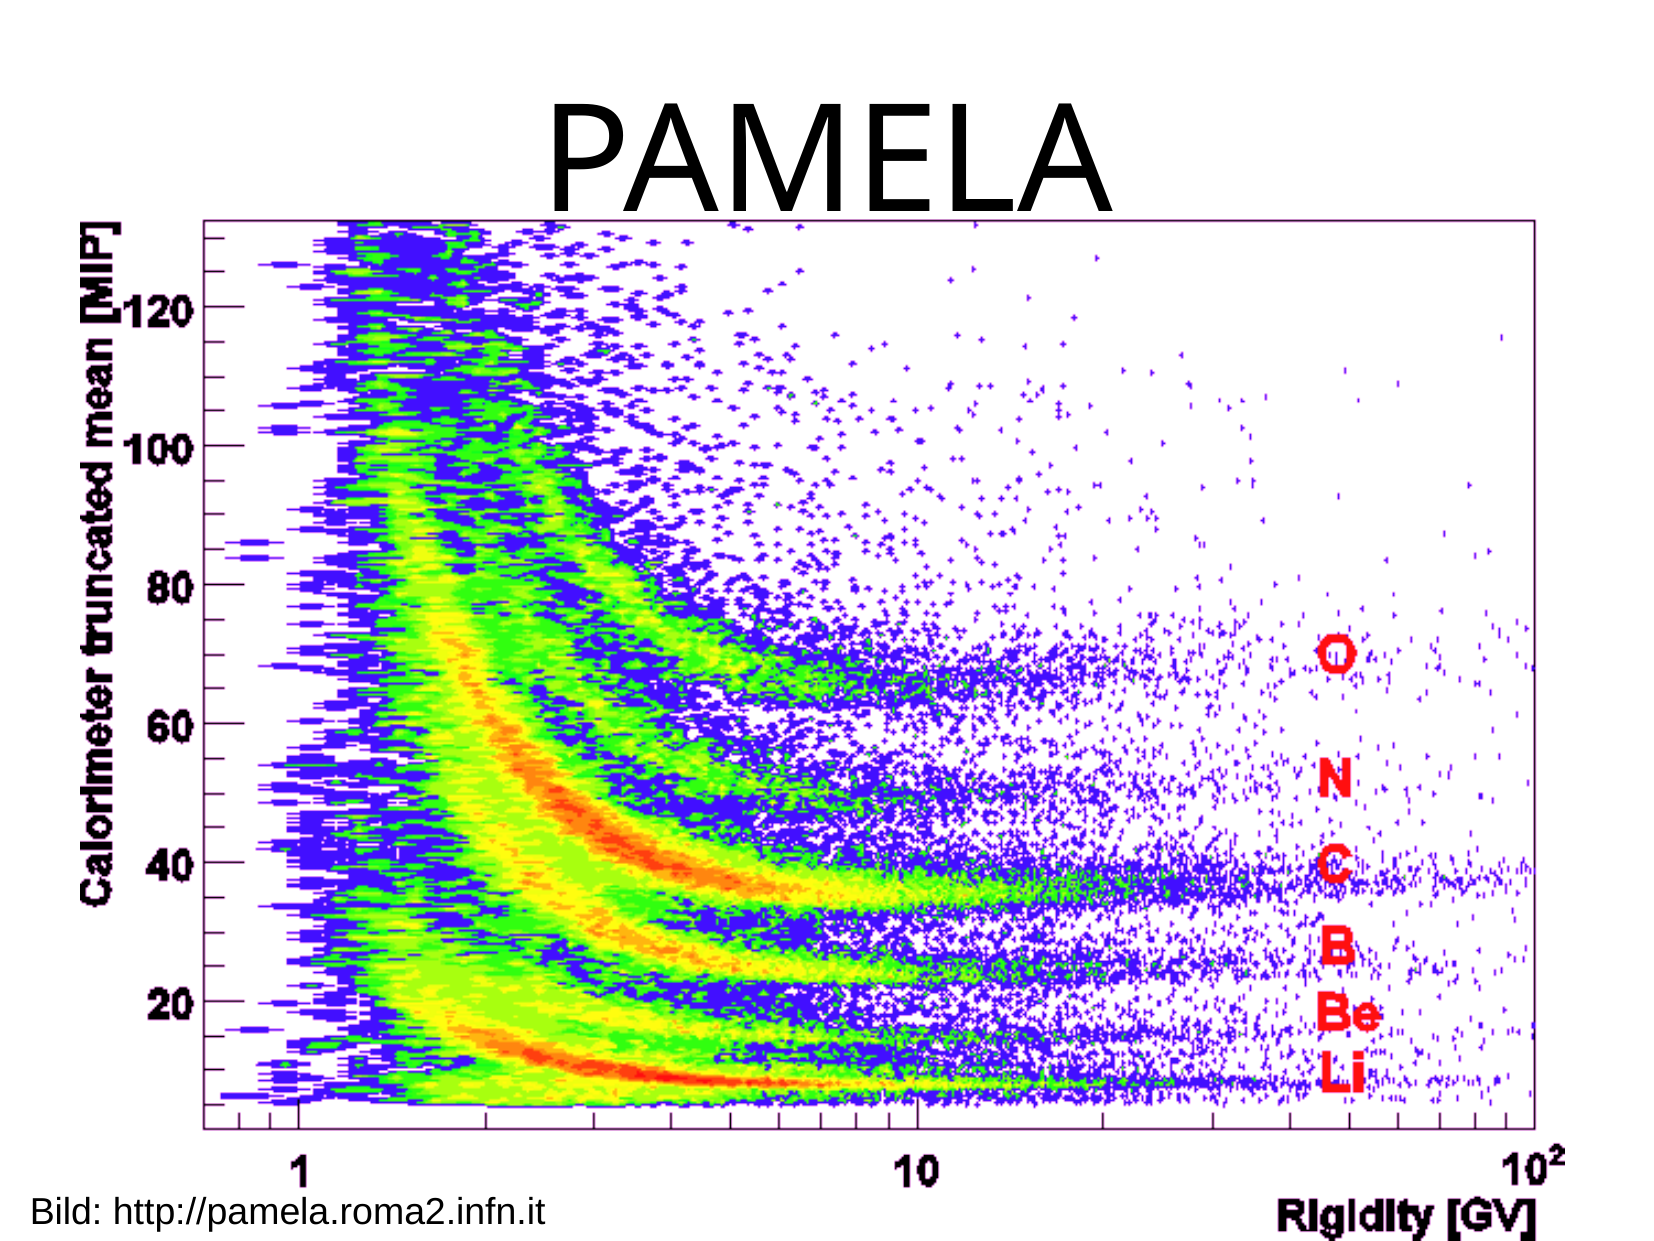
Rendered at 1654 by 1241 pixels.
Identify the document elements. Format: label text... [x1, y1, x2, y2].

title PAMELA [82, 49, 1571, 257]
text_box Bild: http://pamela.roma2.infn.it [15, 1183, 80, 1241]
picture [80, 218, 1565, 1241]
